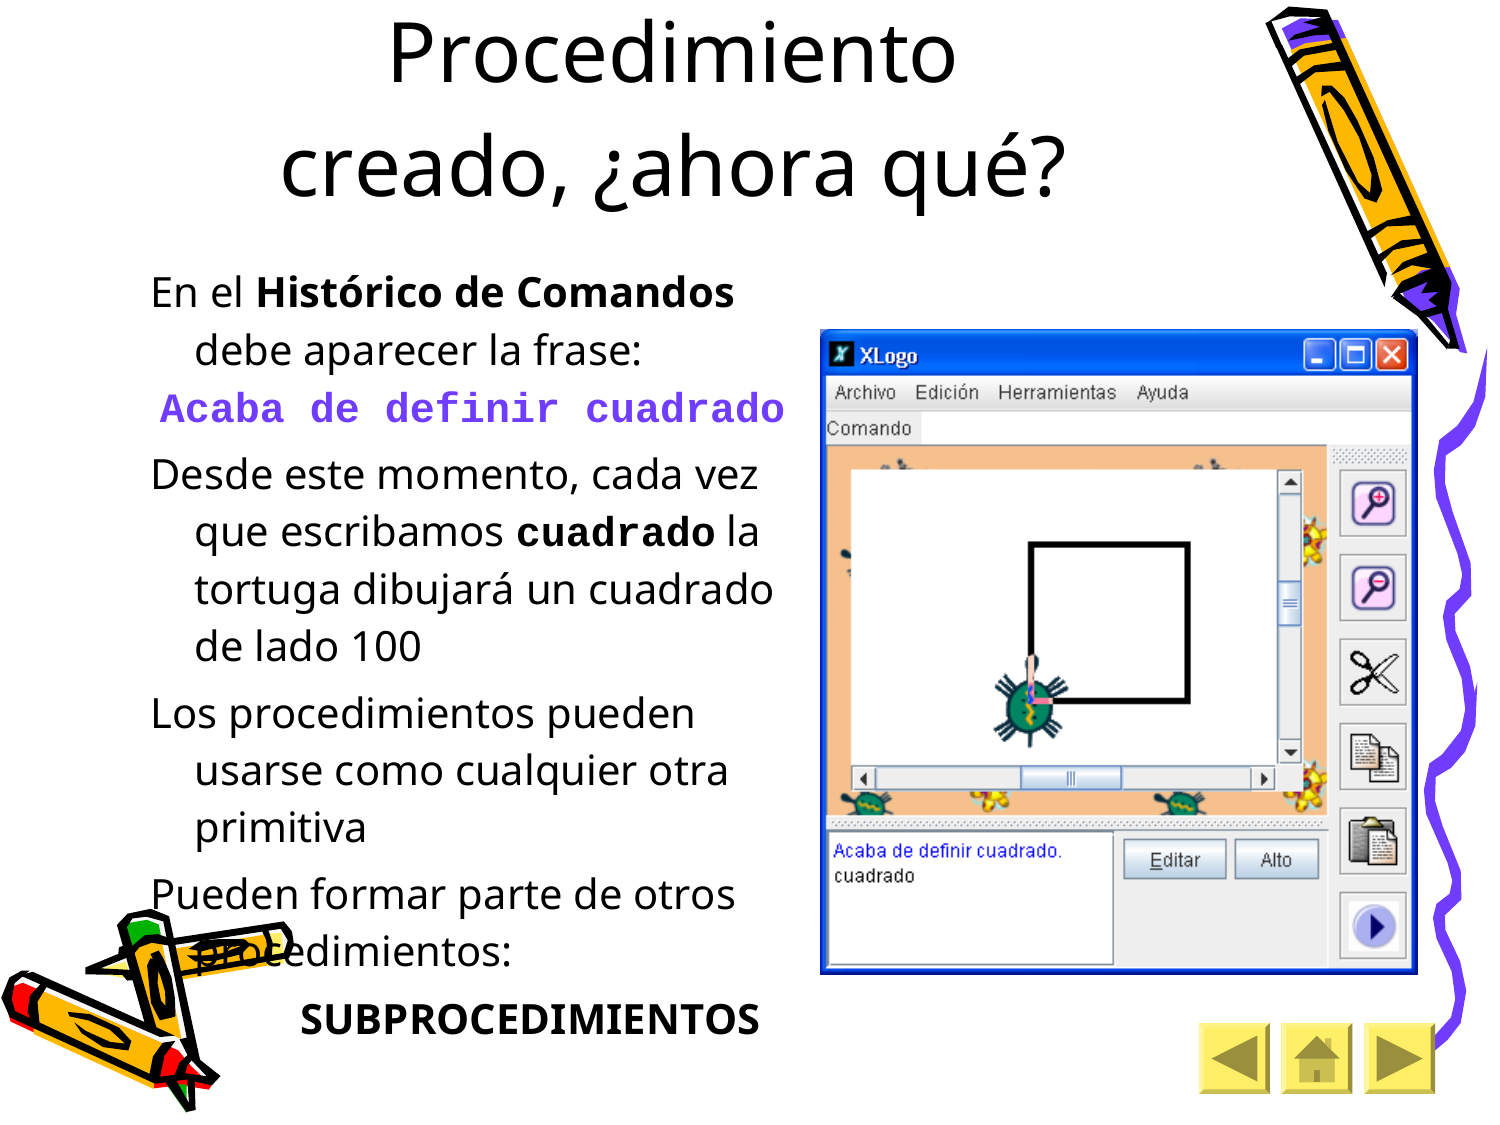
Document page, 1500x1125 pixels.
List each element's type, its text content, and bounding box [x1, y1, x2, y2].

list En el Histórico de Comandos debe aparecer la frase: Acaba de definir cuadrado Desde este momento, cada vez que escribamos cuadrado la tortuga dibujará un cuadrado de lado 100 Los procedimientos pueden usarse como cualquier otra primitiva Pueden formar parte de otros procedimientos: SUBPROCEDIMIENTOS [135, 255, 809, 1074]
title Procedimiento creado, ¿ahora qué? [218, 0, 1129, 229]
text_box [1283, 1023, 1353, 1094]
text_box [1366, 1023, 1436, 1094]
text_box [1200, 1023, 1270, 1094]
picture [820, 329, 1418, 975]
